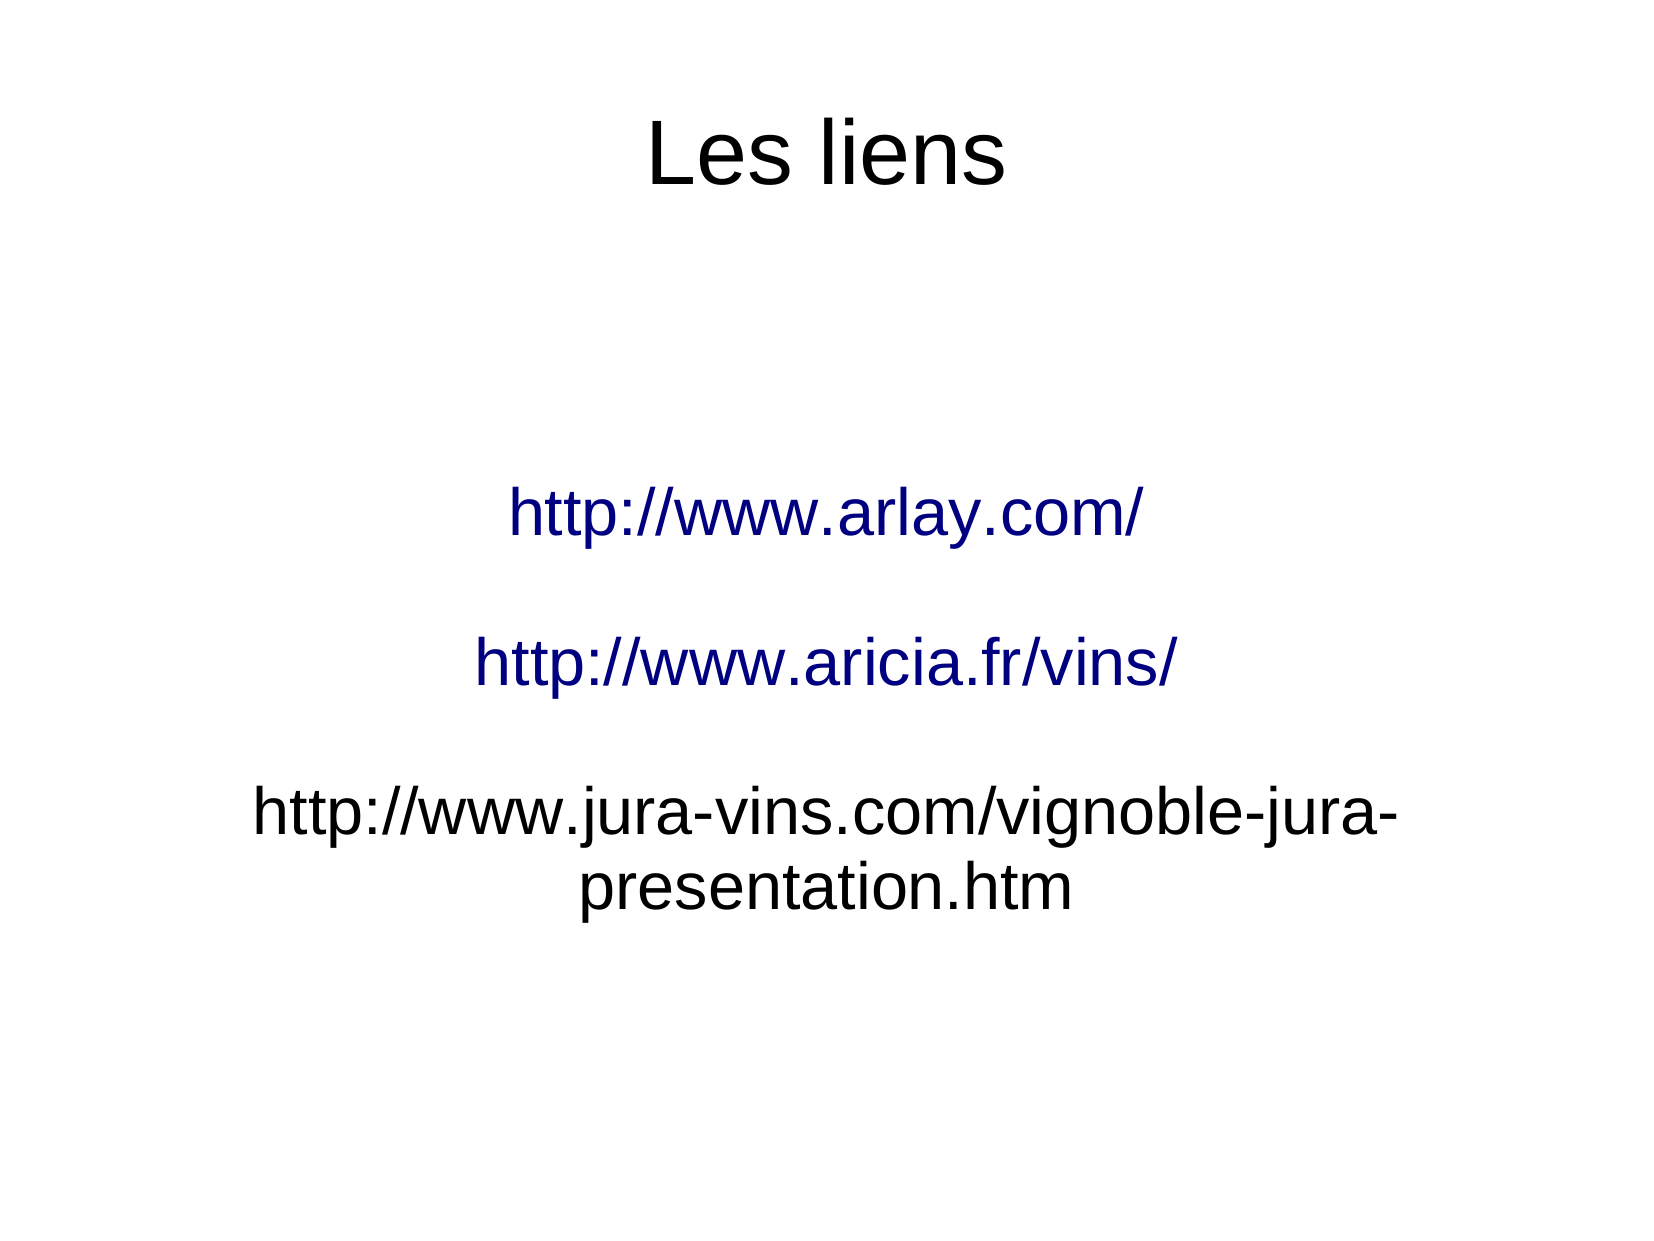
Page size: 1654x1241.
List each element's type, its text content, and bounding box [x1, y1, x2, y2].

subtitle http://www.arlay.com/ http://www.aricia.fr/vins/ http://www.jura-vins.com/vignoble-jura-presentation.htm [82, 297, 1571, 1102]
title Les liens [82, 49, 1571, 257]
